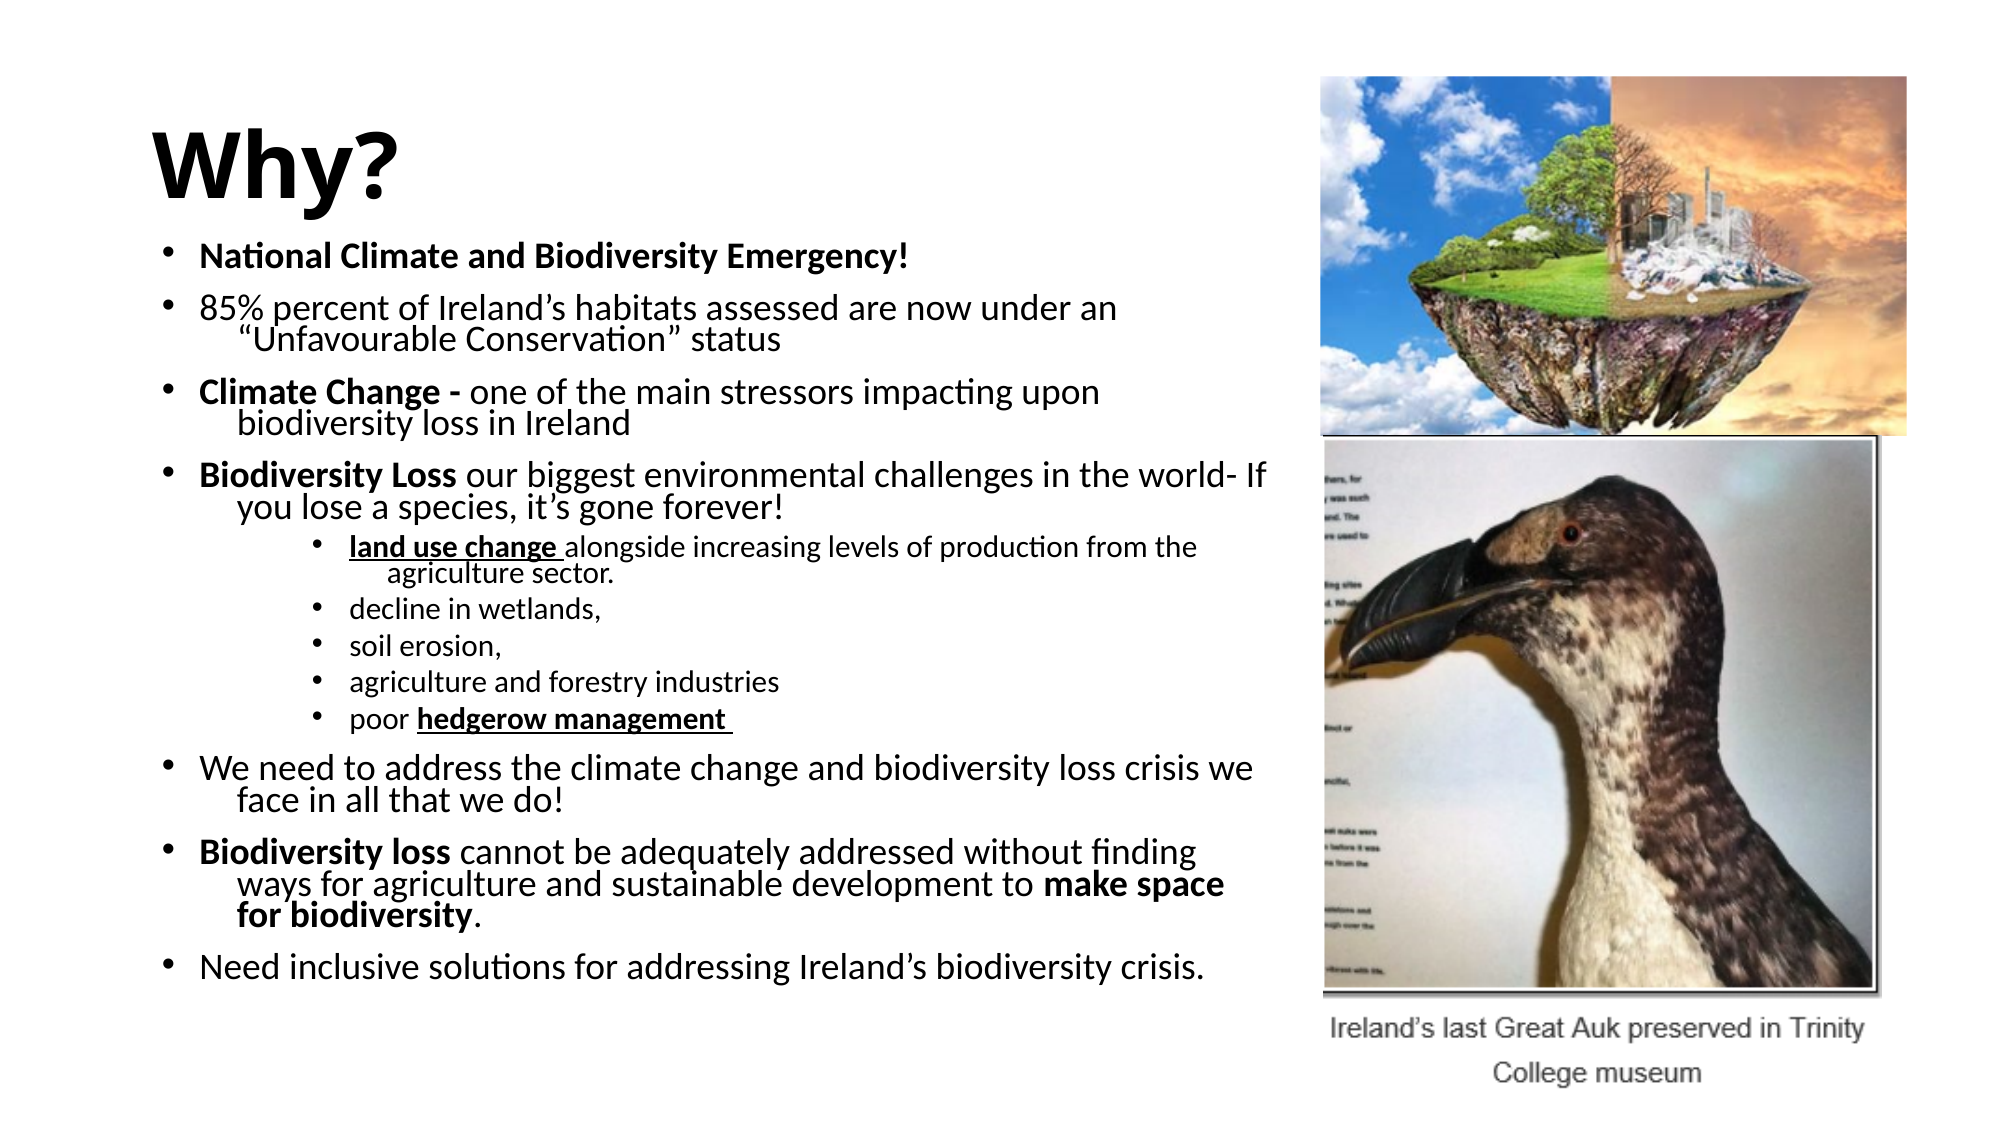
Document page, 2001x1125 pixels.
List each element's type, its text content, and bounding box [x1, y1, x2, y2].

list National Climate and Biodiversity Emergency! 85% percent of Ireland’s habitats assessed are now under an “Unfavourable Conservation” status Climate Change - one of the main stressors impacting upon biodiversity loss in Ireland Biodiversity Loss our biggest environmental challenges in the world- If you lose a species, it’s gone forever! land use change alongside increasing levels of production from the agriculture sector. decline in wetlands, soil erosion, agriculture and forestry industries poor hedgerow management We need to address the climate change and biodiversity loss crisis we face in all that we do! Biodiversity loss cannot be adequately addressed without finding ways for agriculture and sustainable development to make space for biodiversity. Need inclusive solutions for addressing Ireland’s biodiversity crisis. [146, 235, 1286, 1066]
title Why? [137, 59, 1166, 278]
picture [1319, 72, 1910, 1092]
